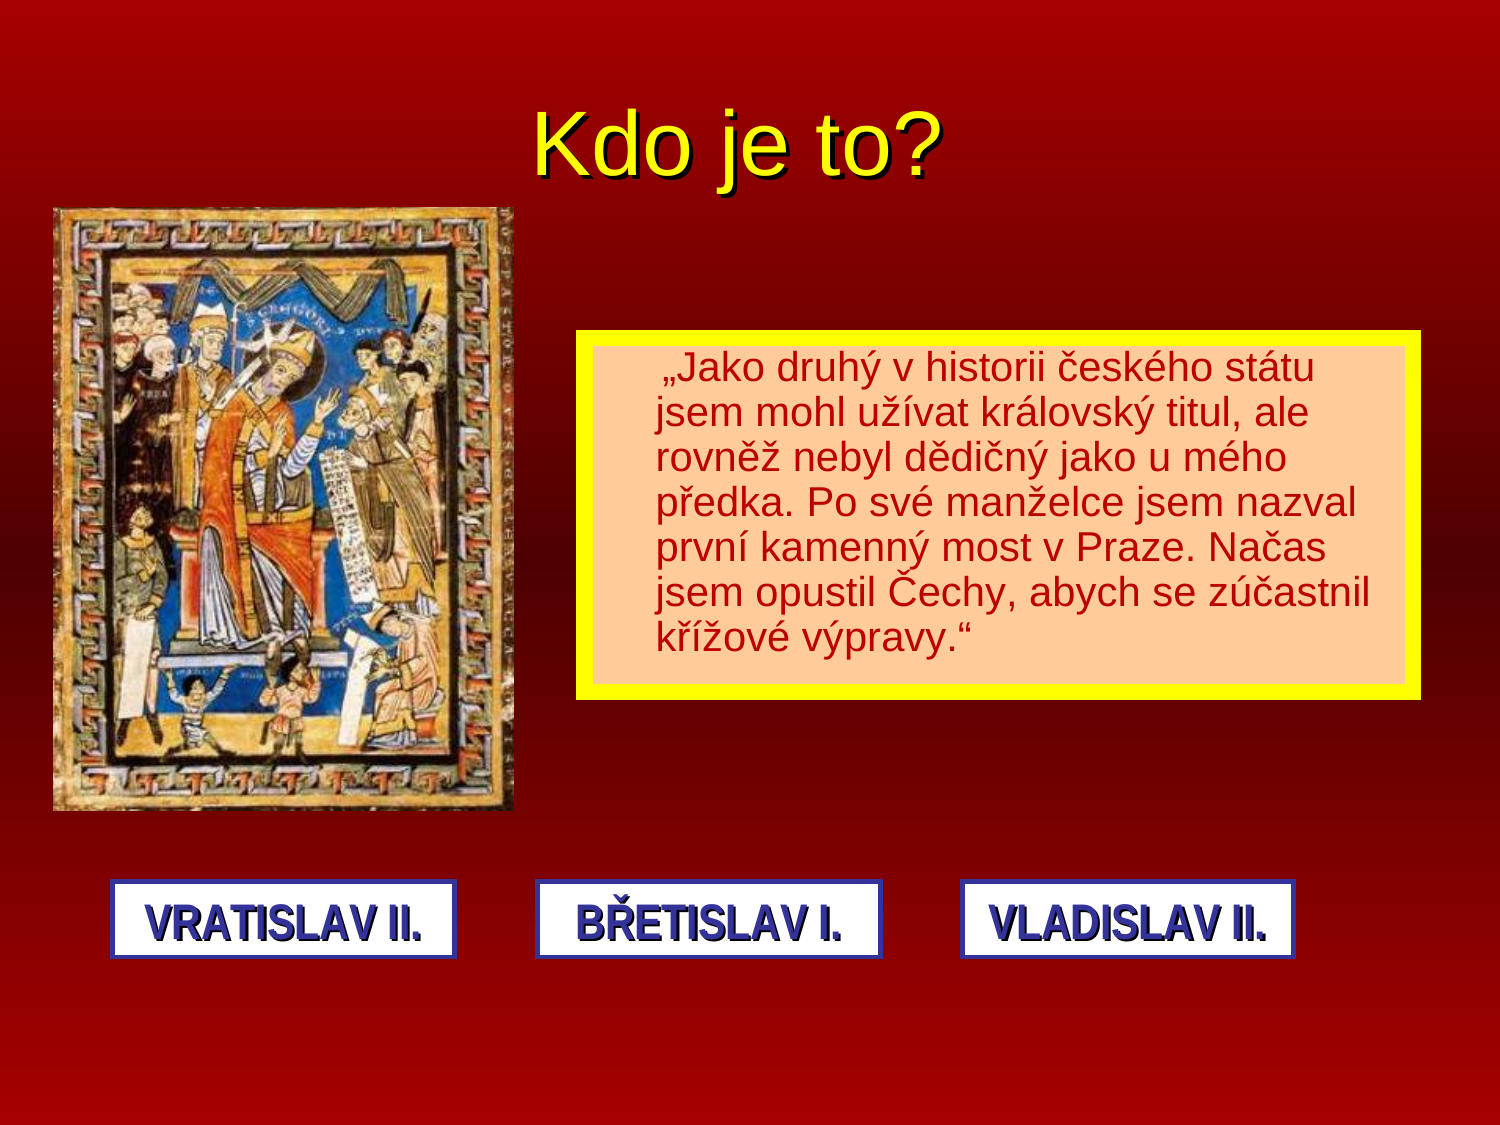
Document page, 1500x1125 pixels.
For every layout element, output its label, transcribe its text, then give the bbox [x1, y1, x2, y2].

text_box VLADISLAV II. [962, 881, 1294, 957]
list „Jako druhý v historii českého státu jsem mohl užívat královský titul, ale rovněž nebyl dědičný jako u mého předka. Po své manželce jsem nazval první kamenný most v Praze. Načas jsem opustil Čechy, abych se zúčastnil křížové výpravy.“ [584, 337, 1413, 692]
text_box BŘETISLAV I. [537, 881, 881, 957]
picture [53, 207, 514, 811]
title Kdo je to? [75, 45, 1426, 233]
text_box VRATISLAV II. [112, 881, 455, 957]
